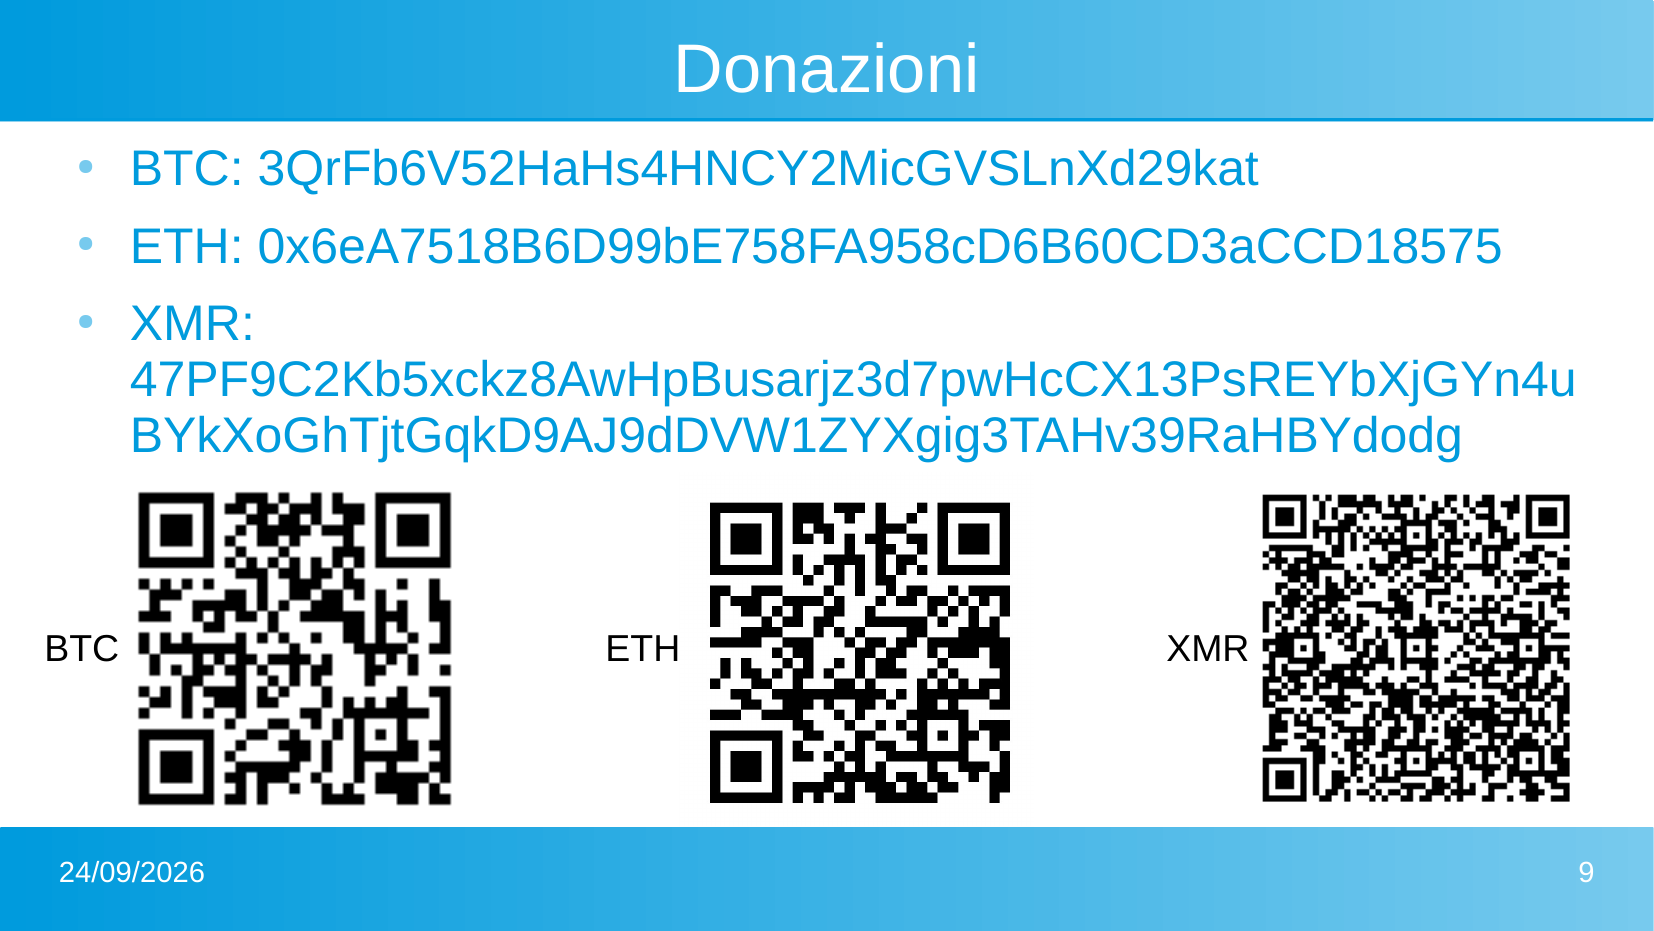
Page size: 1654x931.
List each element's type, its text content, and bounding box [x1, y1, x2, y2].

text_box XMR [1151, 620, 1270, 719]
list BTC: 3QrFb6V52HaHs4HNCY2MicGVSLnXd29kat ETH: 0x6eA7518B6D99bE758FA958cD6B60CD3aCCD18575 XMR: 47PF9C2Kb5xckz8AwHpBusarjz3d7pwHcCX13PsREYbXjGYn4uBYkXoGhTjtGqkD9AJ9dDVW1ZYXgig3TAHv39RaHBYdodg [59, 139, 1595, 422]
picture [118, 472, 473, 827]
text_box ETH [590, 620, 709, 719]
picture [679, 472, 1034, 827]
picture [1238, 470, 1595, 827]
title Donazioni [59, 29, 1595, 108]
text_box BTC [29, 620, 148, 677]
